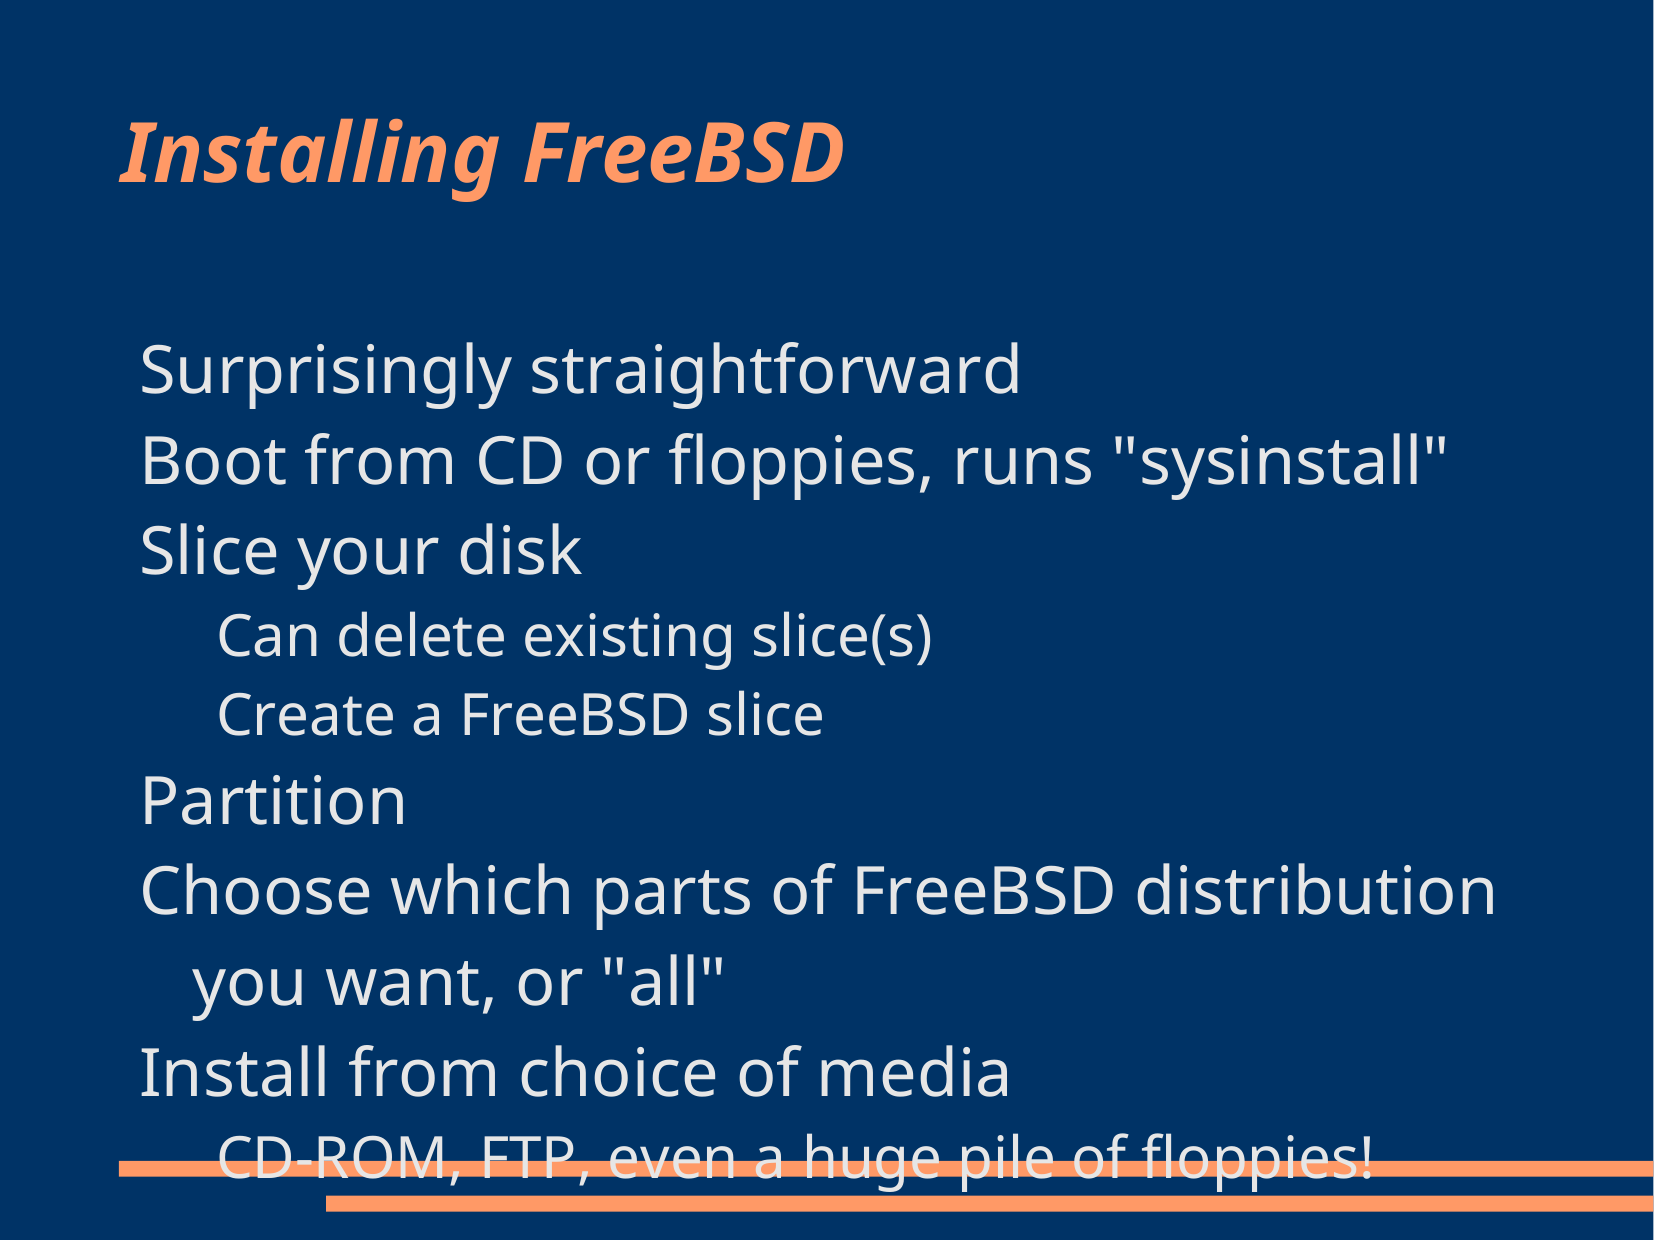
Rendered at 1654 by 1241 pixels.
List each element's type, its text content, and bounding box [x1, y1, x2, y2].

title Installing FreeBSD [121, 46, 1534, 254]
list Surprisingly straightforward Boot from CD or floppies, runs "sysinstall" Slice your disk Can delete existing slice(s) Create a FreeBSD slice Partition Choose which parts of FreeBSD distribution you want, or "all" Install from choice of media CD-ROM, FTP, even a huge pile of floppies! [121, 322, 1561, 1132]
